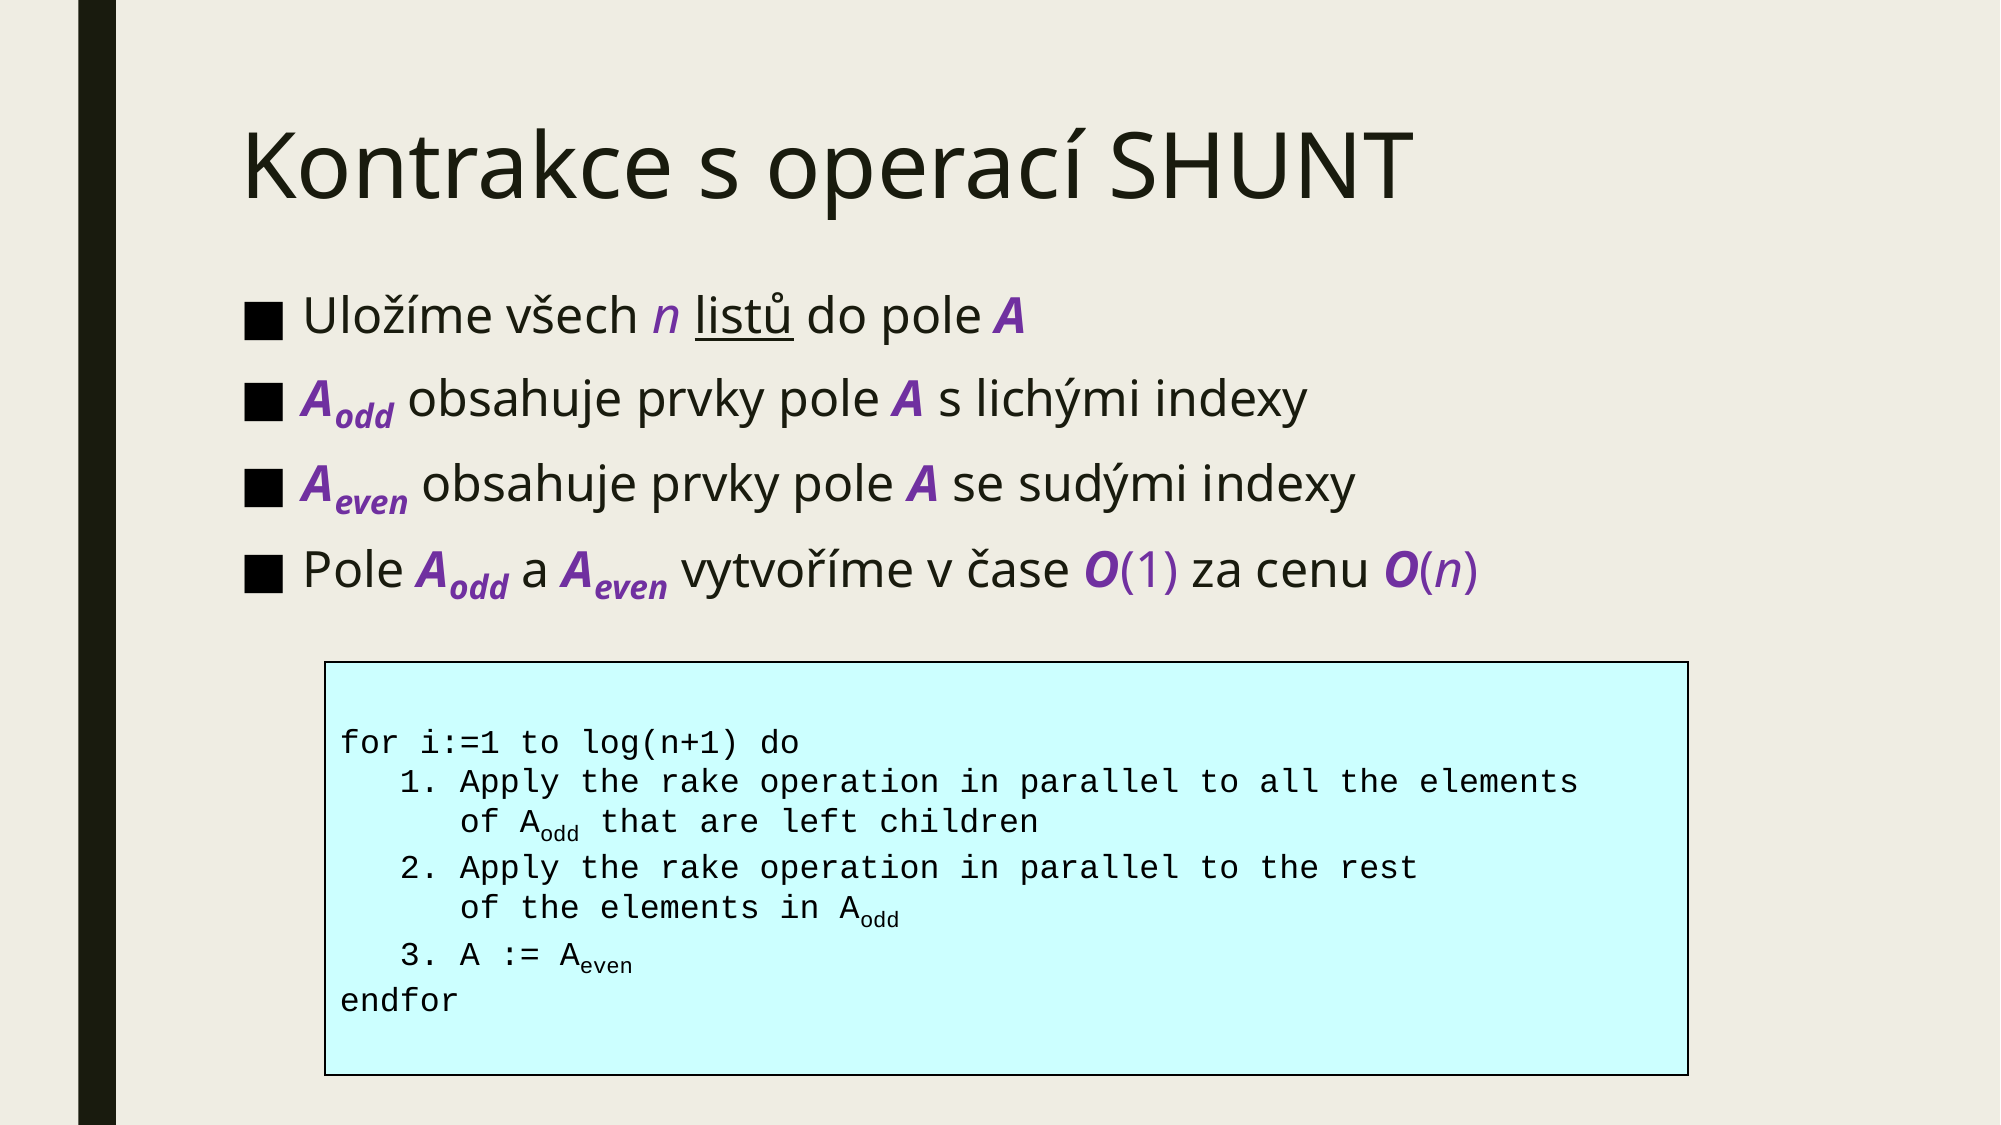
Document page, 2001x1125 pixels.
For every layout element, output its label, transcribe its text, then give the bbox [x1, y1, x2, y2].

list Uložíme všech n listů do pole A Aodd obsahuje prvky pole A s lichými indexy Aeven obsahuje prvky pole A se sudými indexy Pole Aodd a Aeven vytvoříme v čase O(1) za cenu O(n) [225, 281, 1801, 869]
title Kontrakce s operací SHUNT [225, 112, 1801, 281]
text_box for i:=1 to log(n+1) do 1. Apply the rake operation in parallel to all the elements of Aodd that are left children 2. Apply the rake operation in parallel to the rest of the elements in Aodd 3. A := Aeven endfor [325, 662, 1688, 1075]
